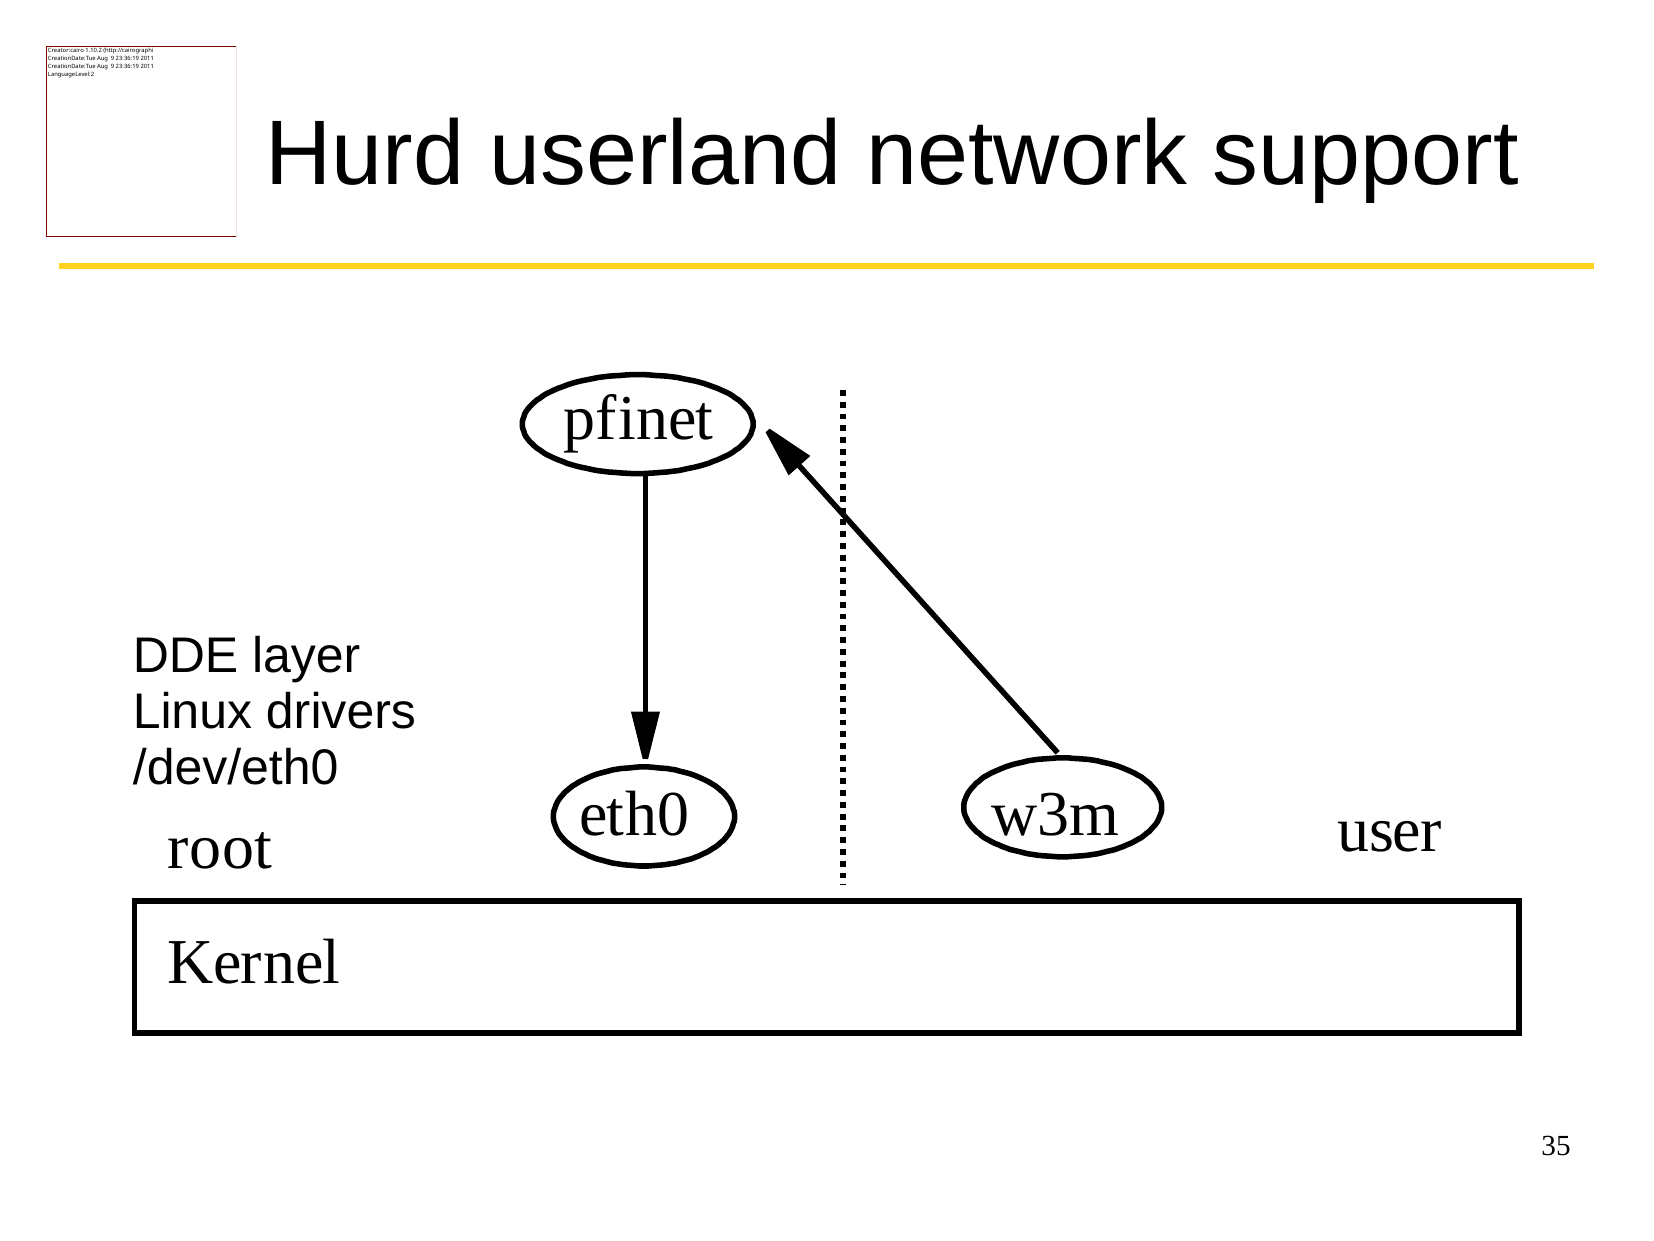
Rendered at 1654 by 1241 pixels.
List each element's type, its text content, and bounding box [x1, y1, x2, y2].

picture [112, 354, 1542, 1055]
text_box DDE layer Linux drivers /dev/eth0 [118, 620, 590, 803]
title Hurd userland network support [265, 49, 1571, 257]
